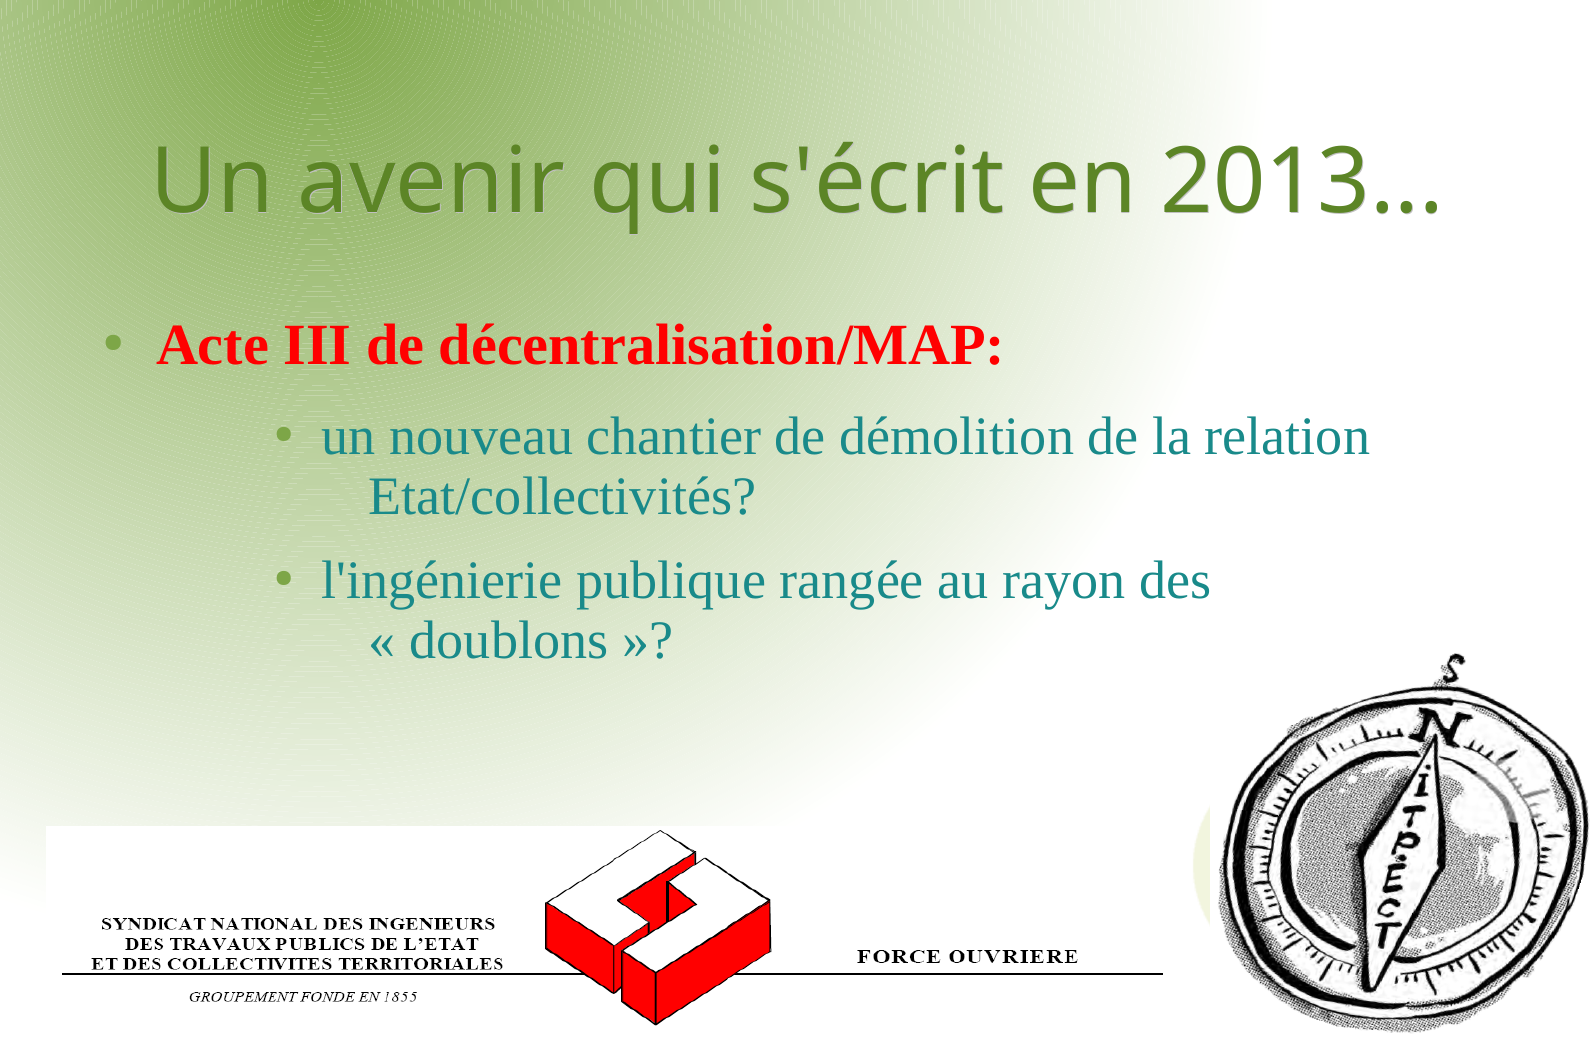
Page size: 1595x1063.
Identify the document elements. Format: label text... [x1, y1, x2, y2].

list Acte III de décentralisation/MAP: un nouveau chantier de démolition de la relation Etat/collectivités? l'ingénierie publique rangée au rayon des « doublons »? [85, 312, 1447, 676]
picture [46, 649, 1595, 1038]
title Un avenir qui s'écrit en 2013... [117, 88, 1479, 266]
